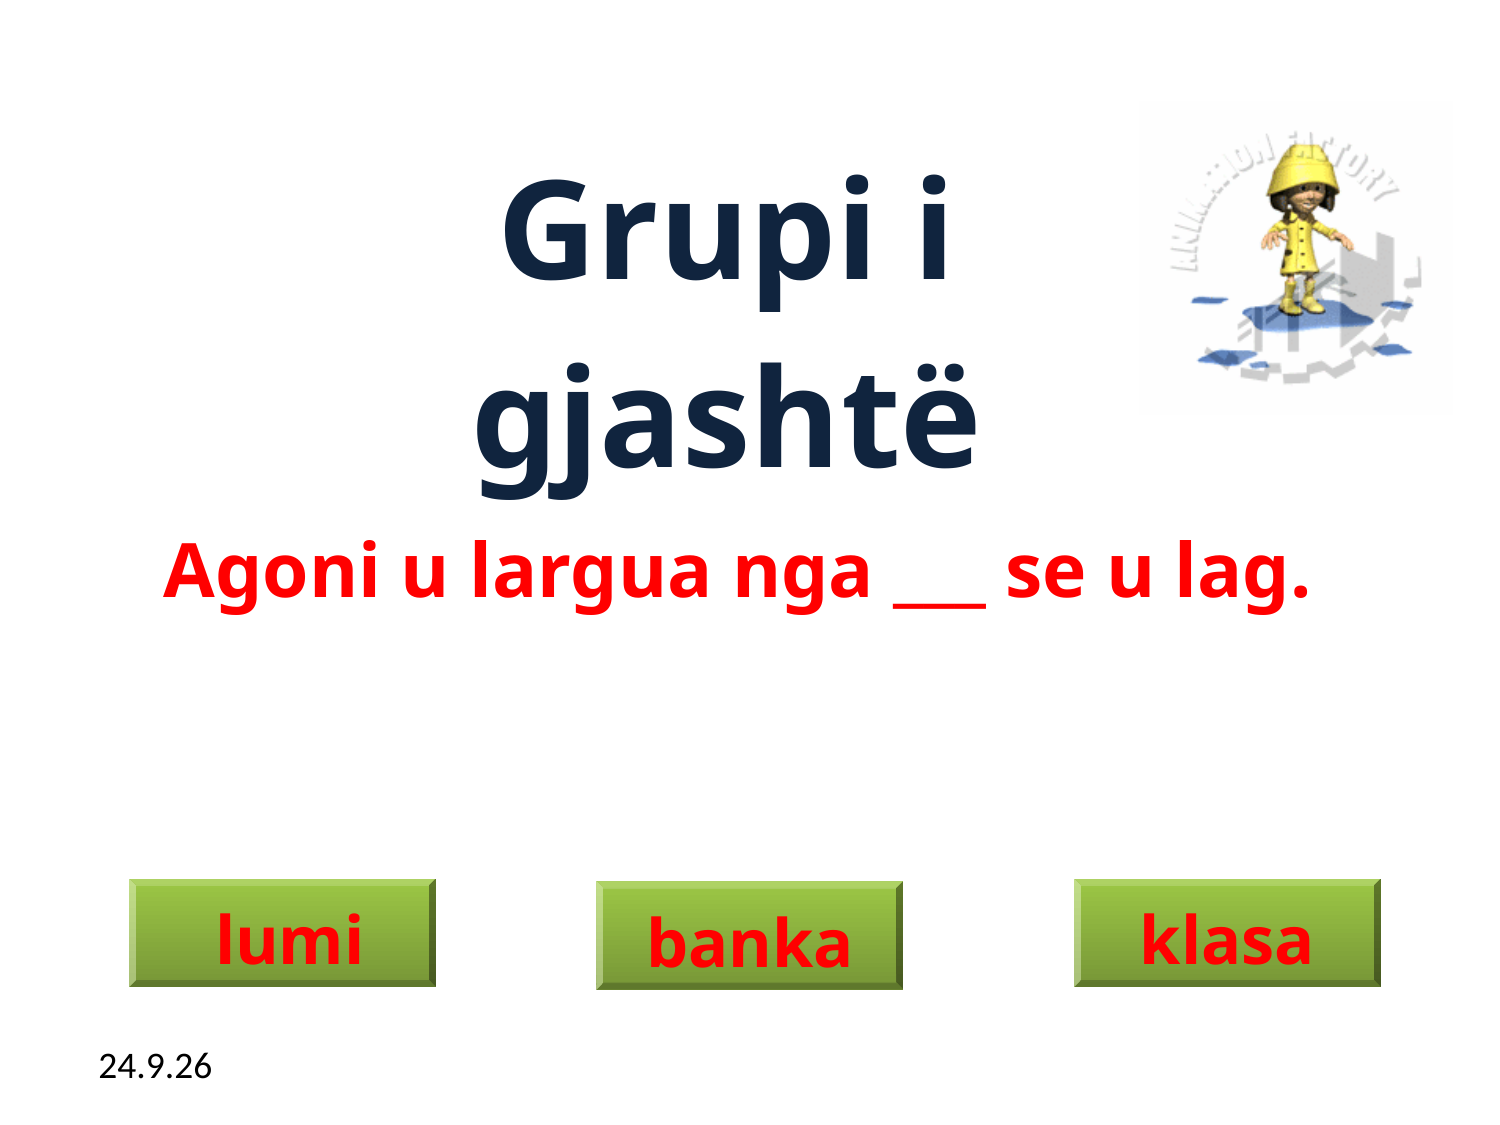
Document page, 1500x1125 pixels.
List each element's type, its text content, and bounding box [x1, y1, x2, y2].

text_box klasa [1081, 886, 1373, 980]
text_box Grupi i gjashtë [780, 219, 809, 264]
text_box banka [604, 889, 896, 982]
picture [1139, 101, 1453, 415]
text_box Grupi i gjashtë [209, 125, 1139, 308]
text_box lumi [136, 886, 428, 980]
text_box Agoni u largua nga ___ se u lag. [53, 509, 1424, 616]
